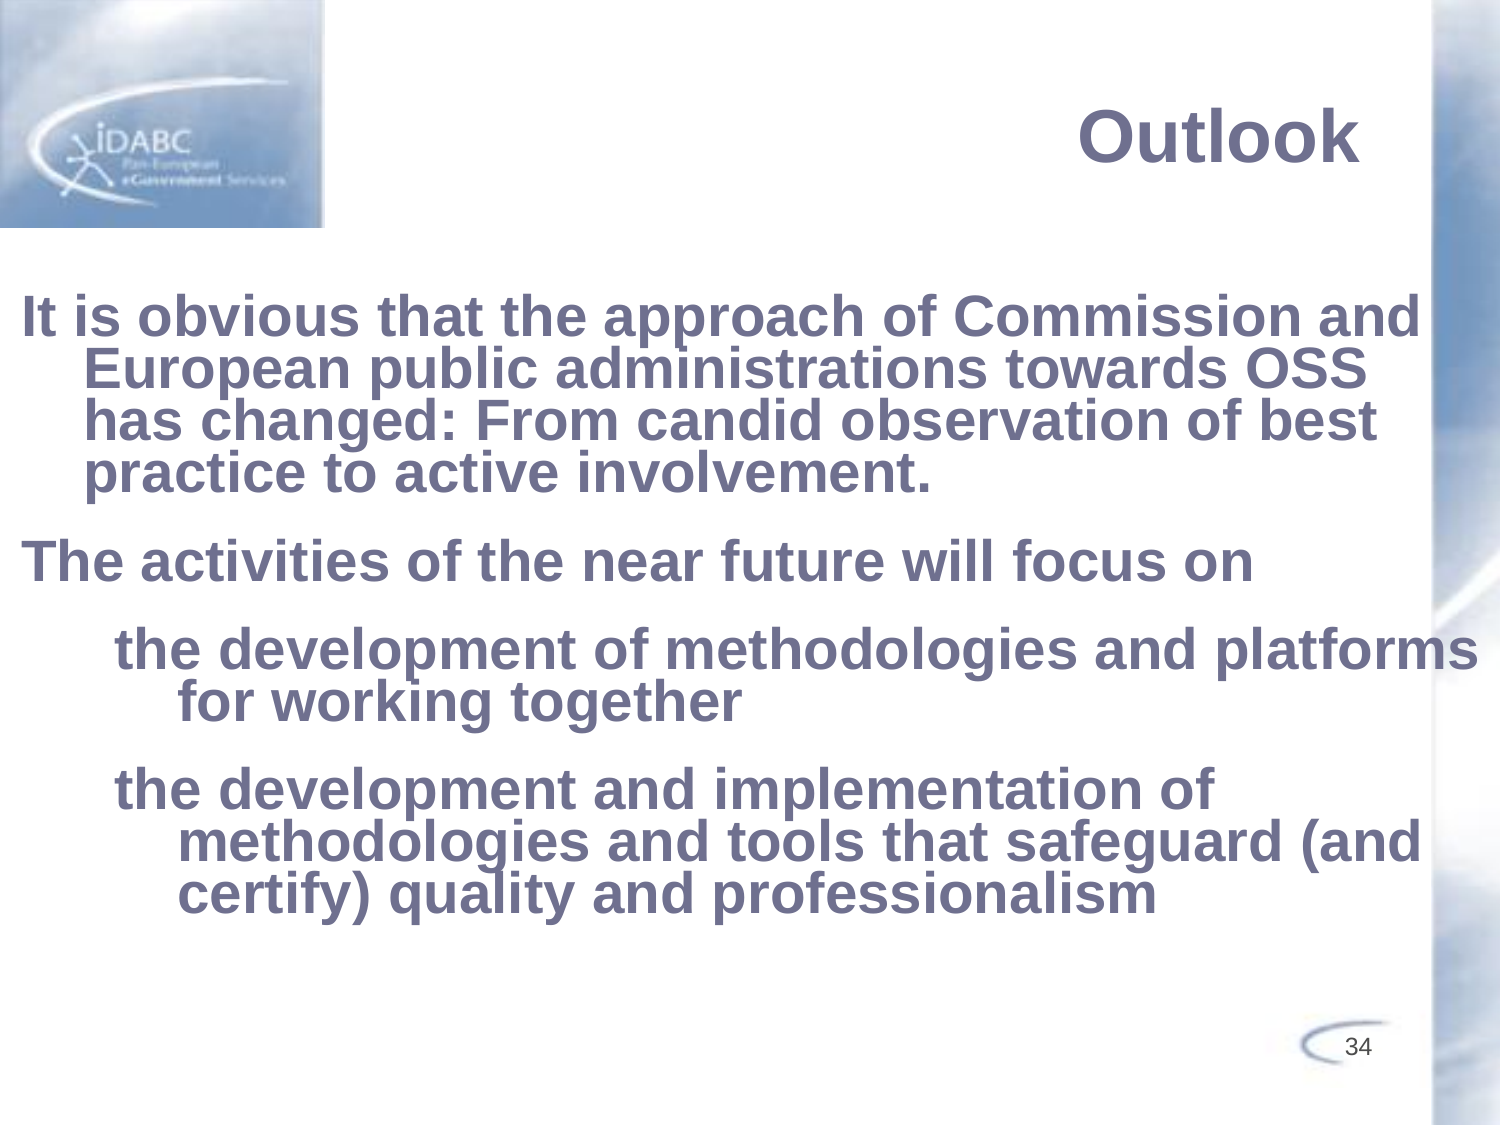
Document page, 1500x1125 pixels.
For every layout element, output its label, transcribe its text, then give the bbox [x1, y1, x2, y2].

text_box It is obvious that the approach of Commission and European public administrations towards OSS has changed: From candid observation of best practice to active involvement. The activities of the near future will focus on the development of methodologies and platforms for working together the development and implementation of methodologies and tools that safeguard (and certify) quality and professionalism [0, 287, 1500, 1021]
title Outlook [187, 75, 1375, 197]
